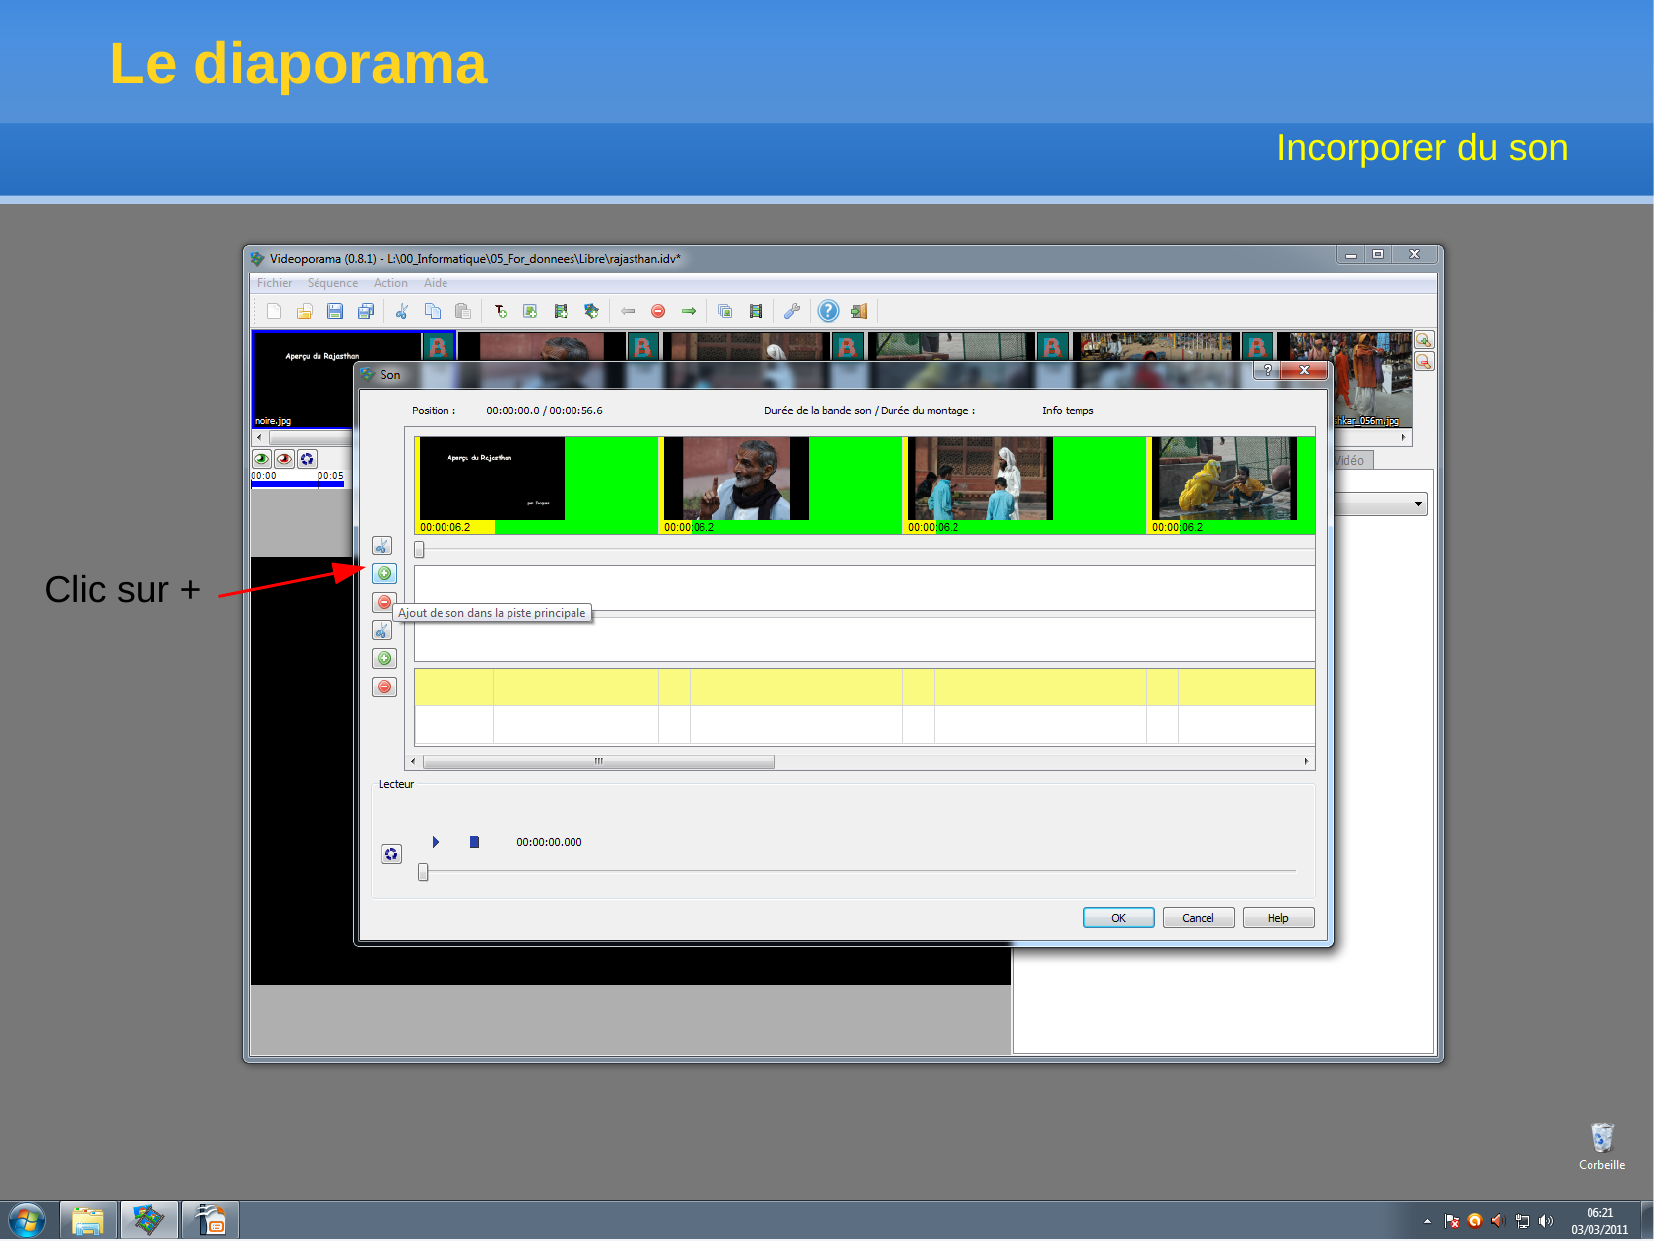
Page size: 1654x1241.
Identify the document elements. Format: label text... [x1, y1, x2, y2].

text_box Le diaporama [5, 17, 609, 107]
text_box Incorporer du son [1240, 77, 1654, 177]
text_box Clic sur + [29, 561, 217, 618]
picture [0, 0, 1654, 1239]
